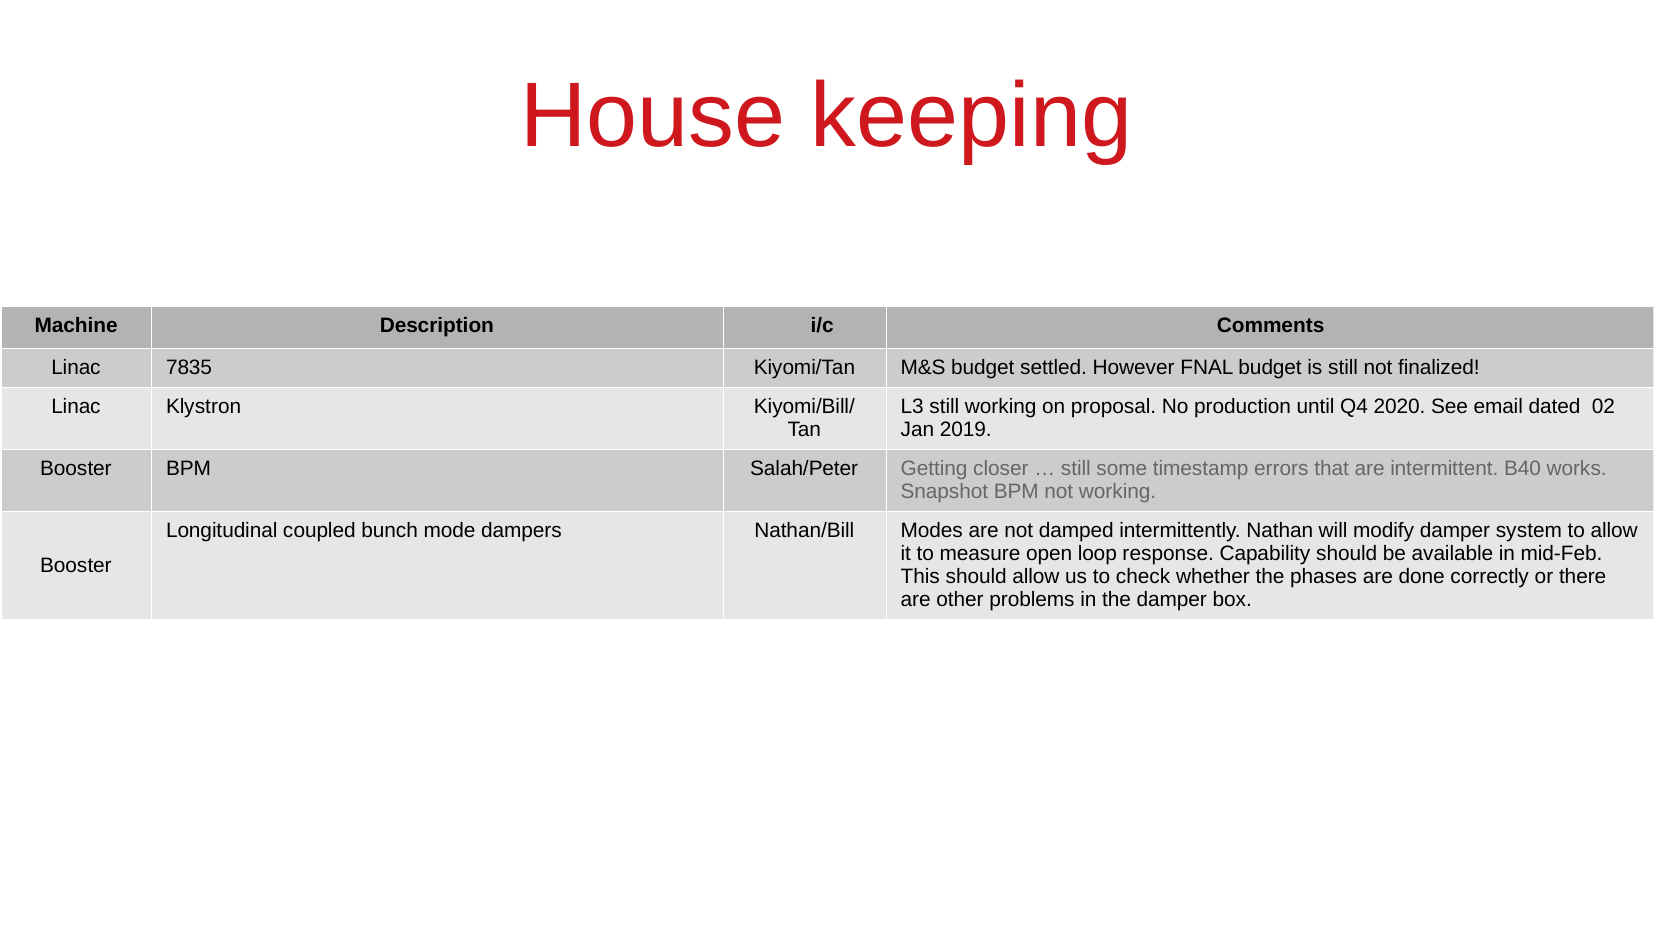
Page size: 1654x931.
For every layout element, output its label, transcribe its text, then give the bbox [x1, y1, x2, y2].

table_cell M&S budget settled. However FNAL budget is still not finalized! [887, 349, 1654, 387]
table_cell Longitudinal coupled bunch mode dampers [152, 512, 723, 619]
table_header Comments [887, 307, 1654, 348]
table_cell Linac [2, 349, 151, 387]
table_header Description [152, 307, 723, 348]
table_header i/c [724, 307, 886, 348]
table_cell Booster [2, 450, 151, 511]
table_cell Kiyomi/Bill/Tan [724, 388, 886, 449]
table_cell 7835 [152, 349, 723, 387]
table_cell Linac [2, 388, 151, 449]
table_cell Kiyomi/Tan [724, 349, 886, 387]
title House keeping [82, 37, 1571, 193]
table_cell BPM [152, 450, 723, 511]
table_cell Nathan/Bill [724, 512, 886, 619]
table_header Machine [2, 307, 151, 348]
table_cell Salah/Peter [724, 450, 886, 511]
table_cell L3 still working on proposal. No production until Q4 2020. See email dated 02 Jan 2019. [887, 388, 1654, 449]
table_cell Booster [2, 512, 151, 619]
table_cell Klystron [152, 388, 723, 449]
table_cell Modes are not damped intermittently. Nathan will modify damper system to allow it to measure open loop response. Capability should be available in mid-Feb. This should allow us to check whether the phases are done correctly or there are other problems in the damper box. [887, 512, 1654, 619]
table_cell Getting closer … still some timestamp errors that are intermittent. B40 works. Snapshot BPM not working. [887, 450, 1654, 511]
